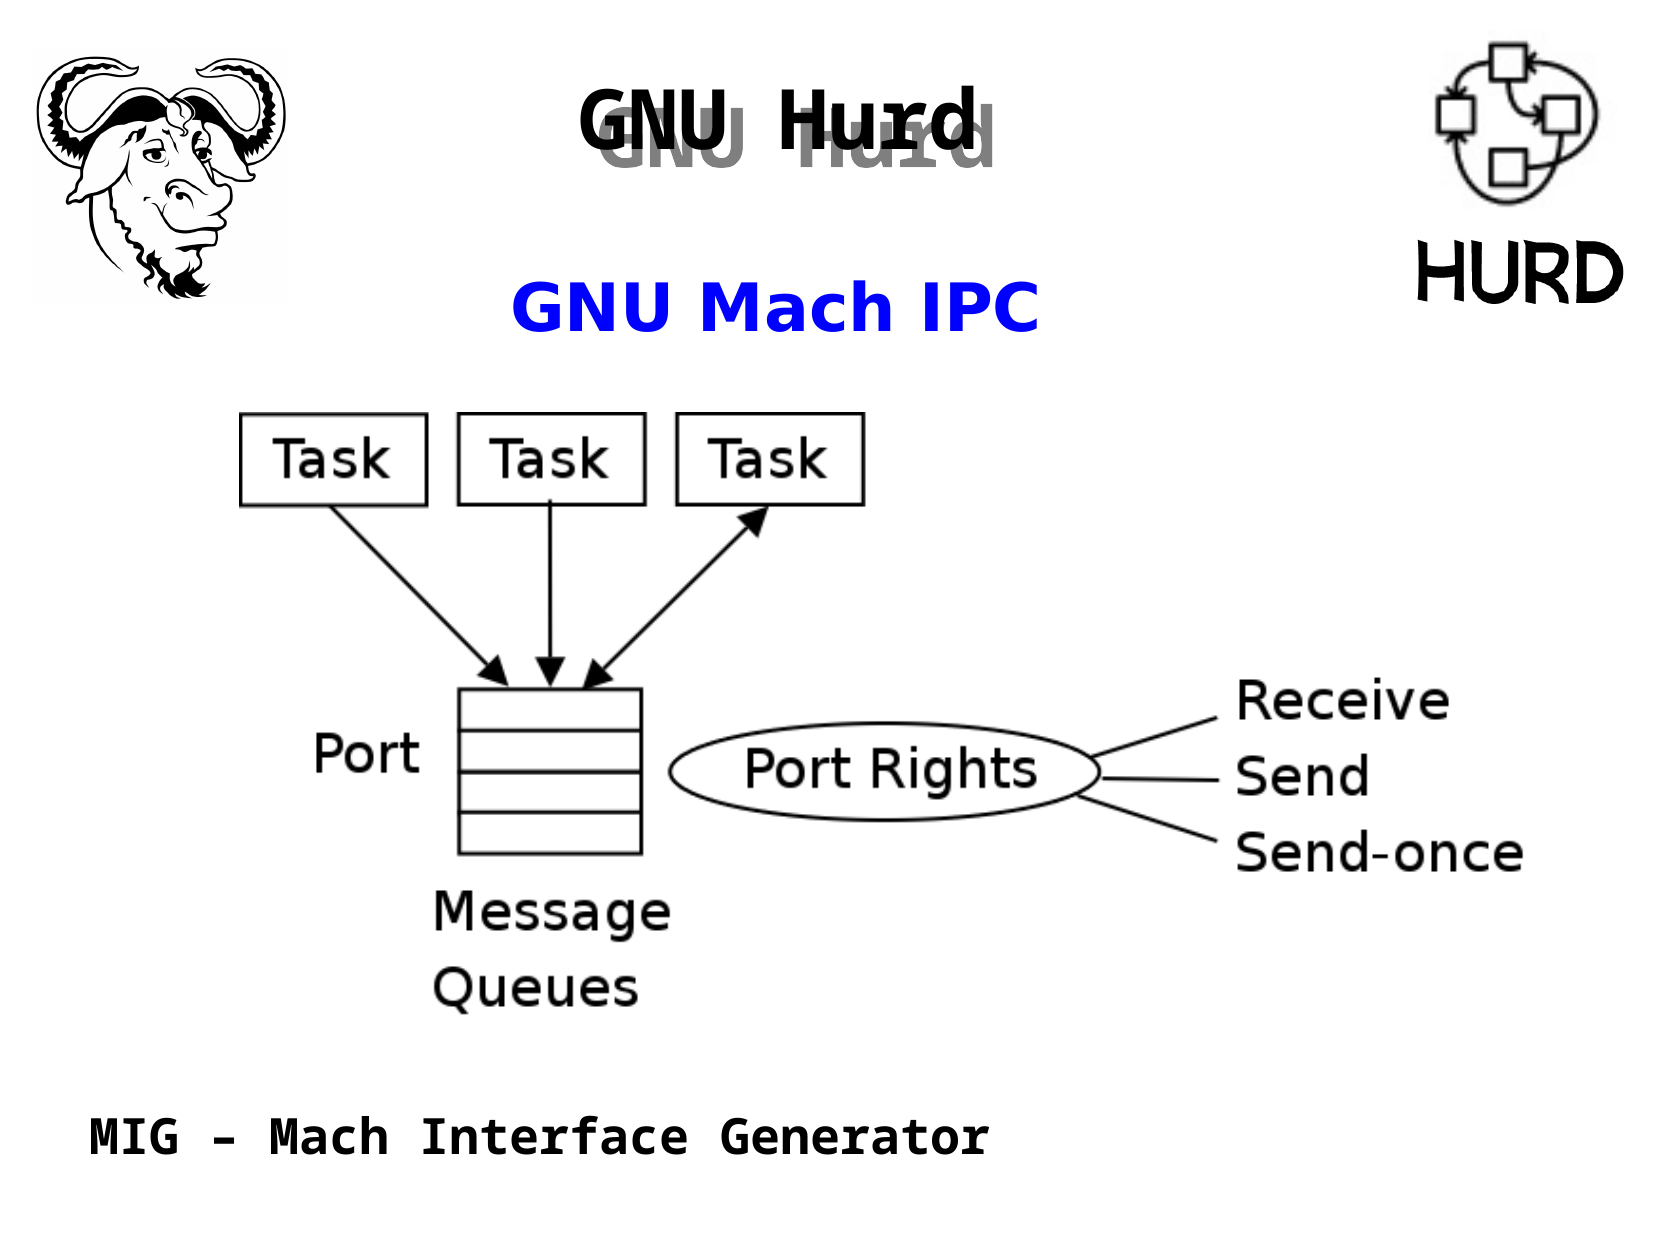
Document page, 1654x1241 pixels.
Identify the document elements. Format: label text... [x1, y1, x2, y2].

picture [239, 412, 1525, 1043]
picture [1409, 238, 1628, 309]
text_box MIG – Mach Interface Generator [0, 1100, 1098, 1171]
picture [33, 50, 289, 305]
text_box GNU Hurd [578, 60, 1028, 158]
text_box GNU Mach IPC [510, 231, 1091, 309]
picture [1428, 17, 1618, 224]
